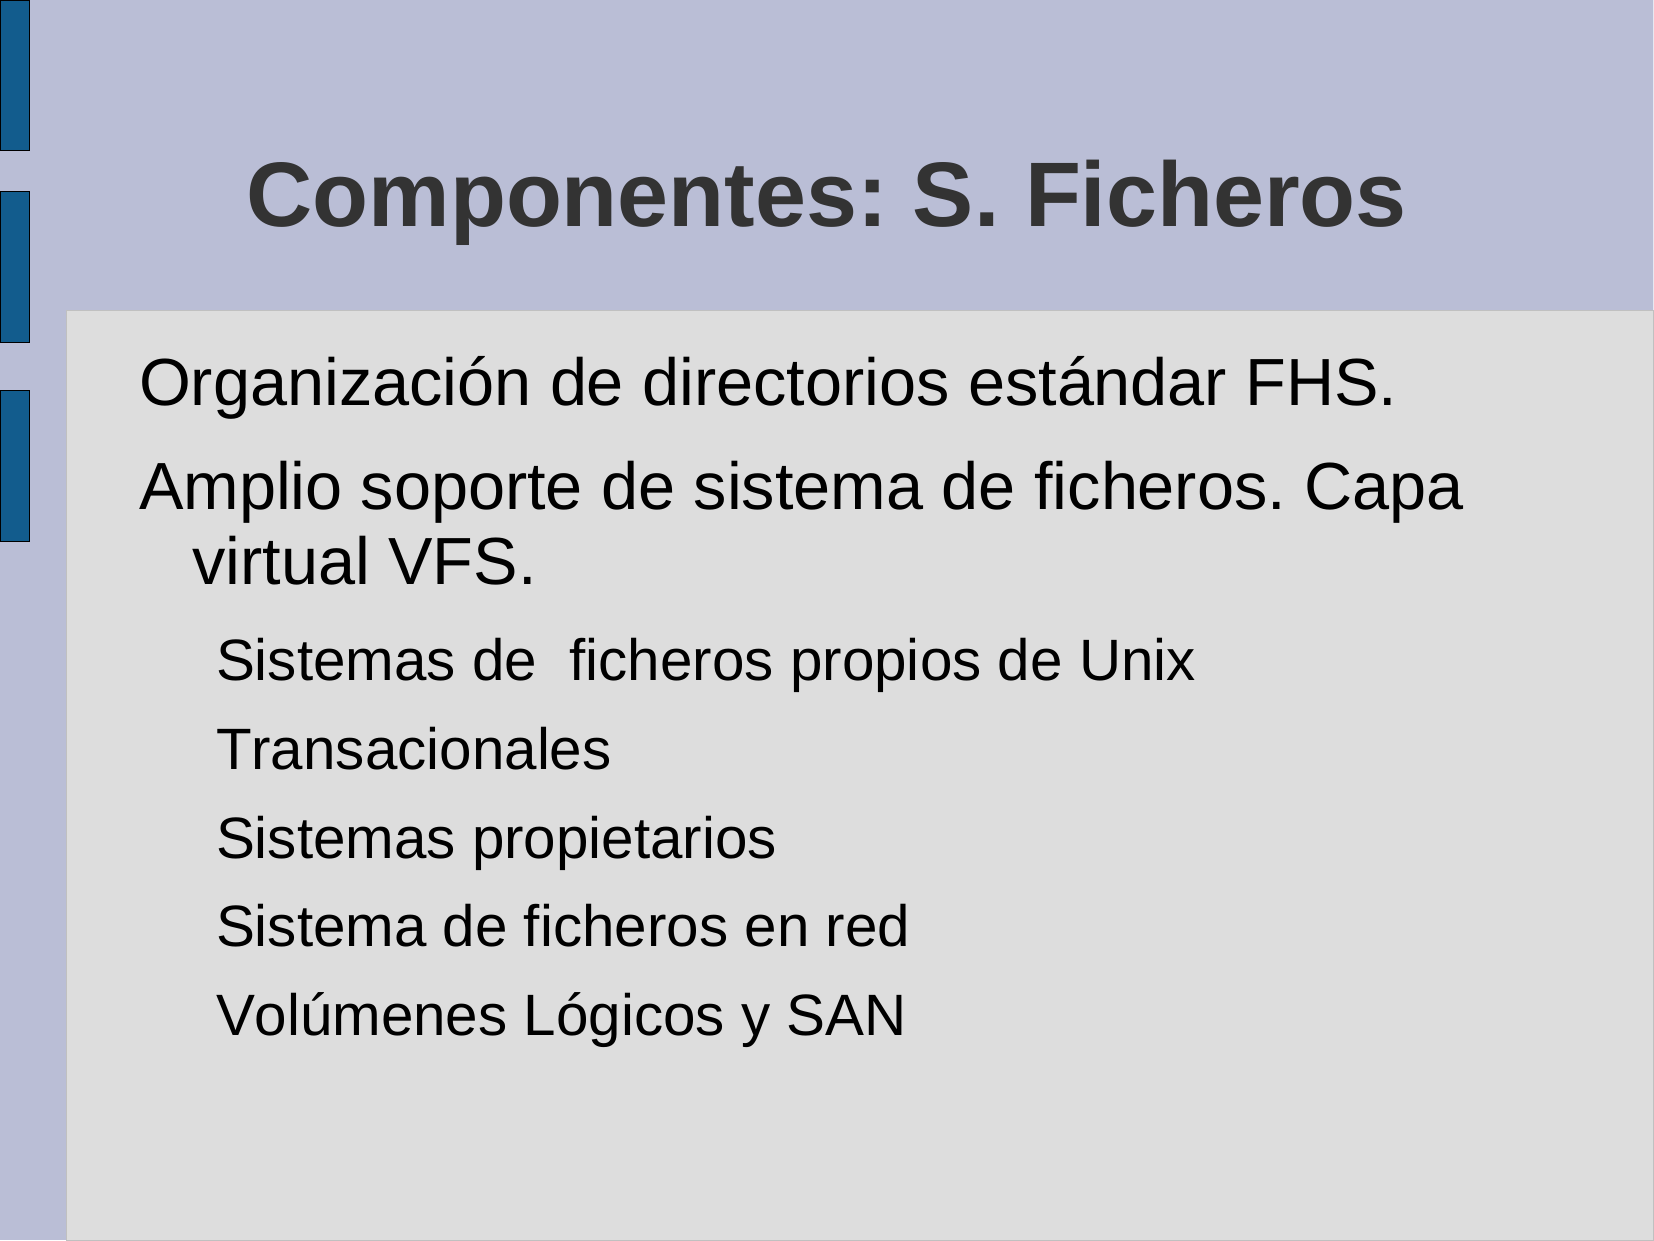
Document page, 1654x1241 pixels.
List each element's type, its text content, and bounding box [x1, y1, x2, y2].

title Componentes: S. Ficheros [121, 91, 1534, 299]
list Organización de directorios estándar FHS. Amplio soporte de sistema de ficheros. Capa virtual VFS. Sistemas de ficheros propios de Unix Transacionales Sistemas propietarios Sistema de ficheros en red Volúmenes Lógicos y SAN [121, 344, 1534, 1127]
